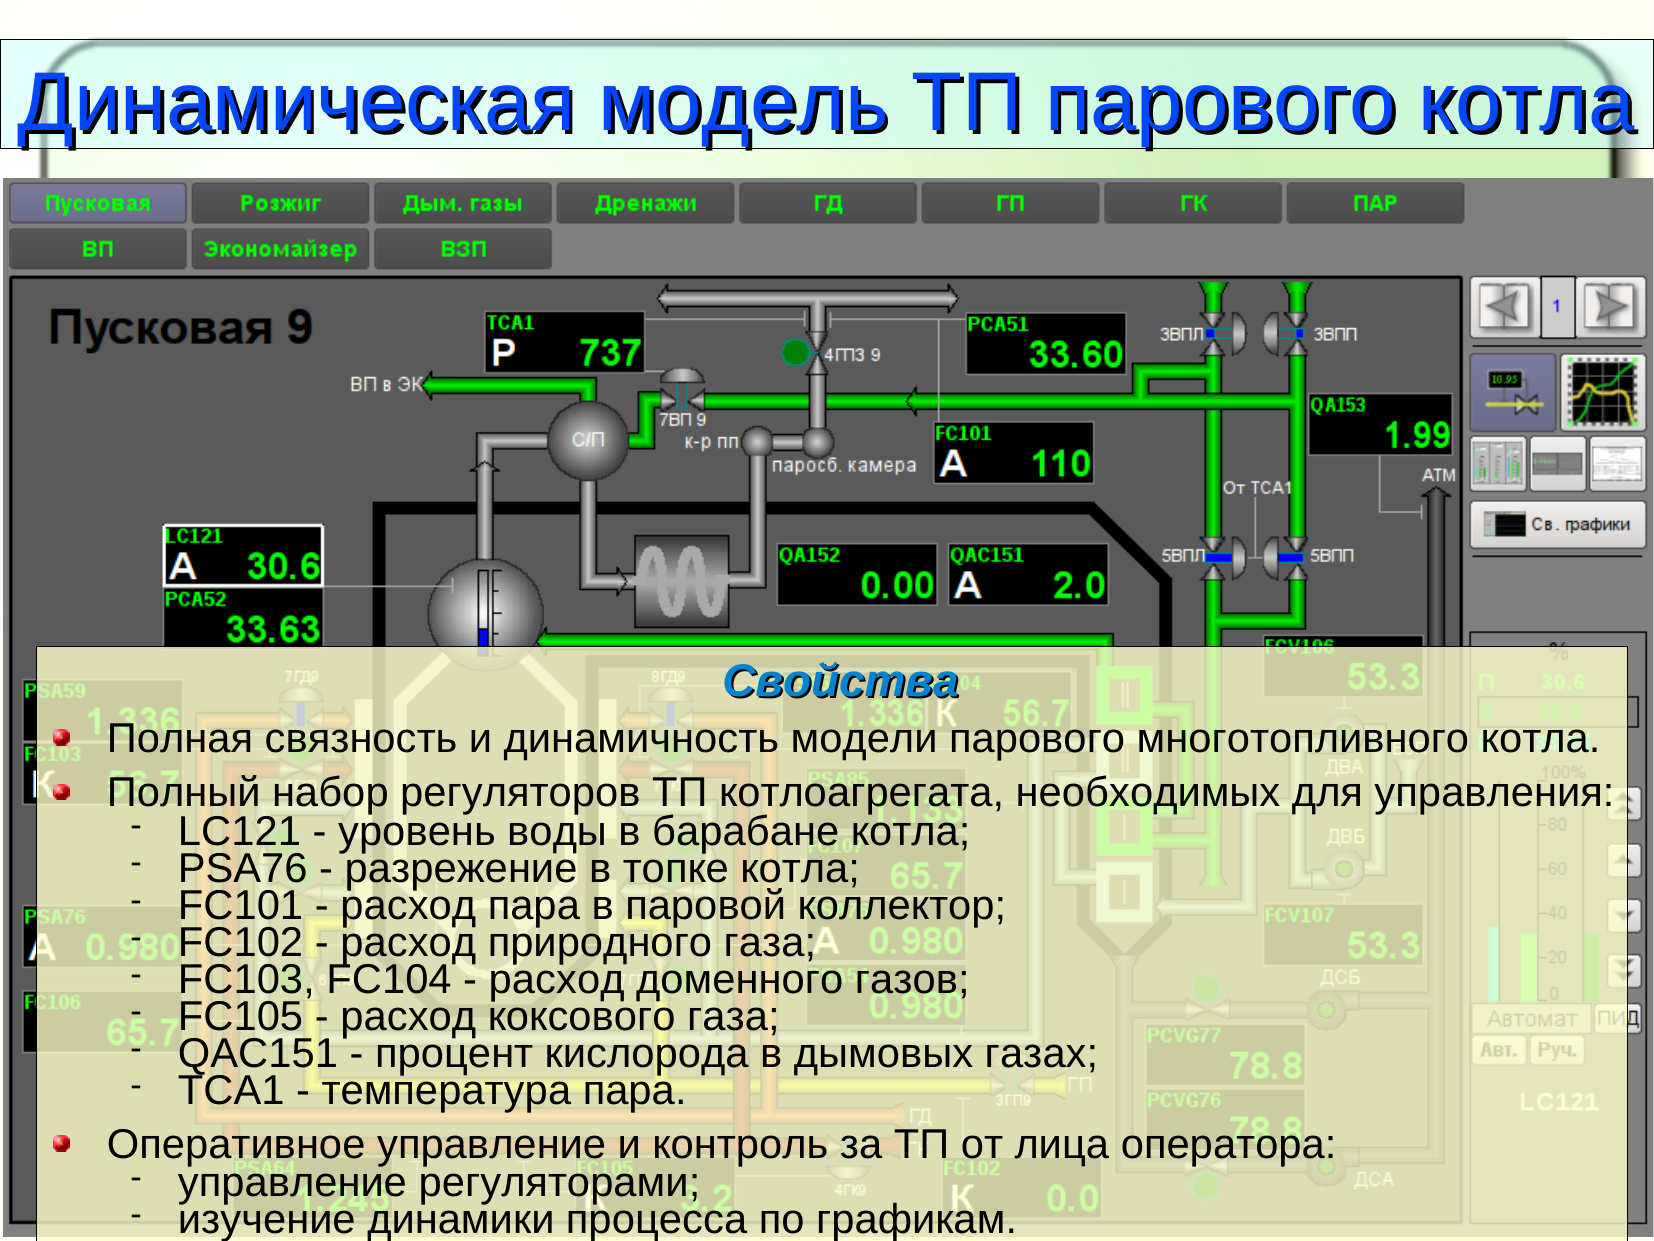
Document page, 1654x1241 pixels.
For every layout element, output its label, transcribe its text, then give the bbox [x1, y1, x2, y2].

list Свойства Полная связность и динамичность модели парового многотопливного котла. Полный набор регуляторов ТП котлоагрегата, необходимых для управления: LC121 - уровень воды в барабане котла; PSA76 - разрежение в топке котла; FC101 - расход пара в паровой коллектор; FC102 - расход природного газа; FC103, FC104 - расход доменного газов; FC105 - расход коксового газа; QAC151 - процент кислорода в дымовых газах; TCA1 - температура пара. Оперативное управление и контроль за ТП от лица оператора: управление регуляторами; изучение динамики процесса по графикам. [36, 646, 1628, 1233]
picture [3, 178, 1654, 1237]
title Динамическая модель ТП парового котла [0, 40, 1654, 148]
